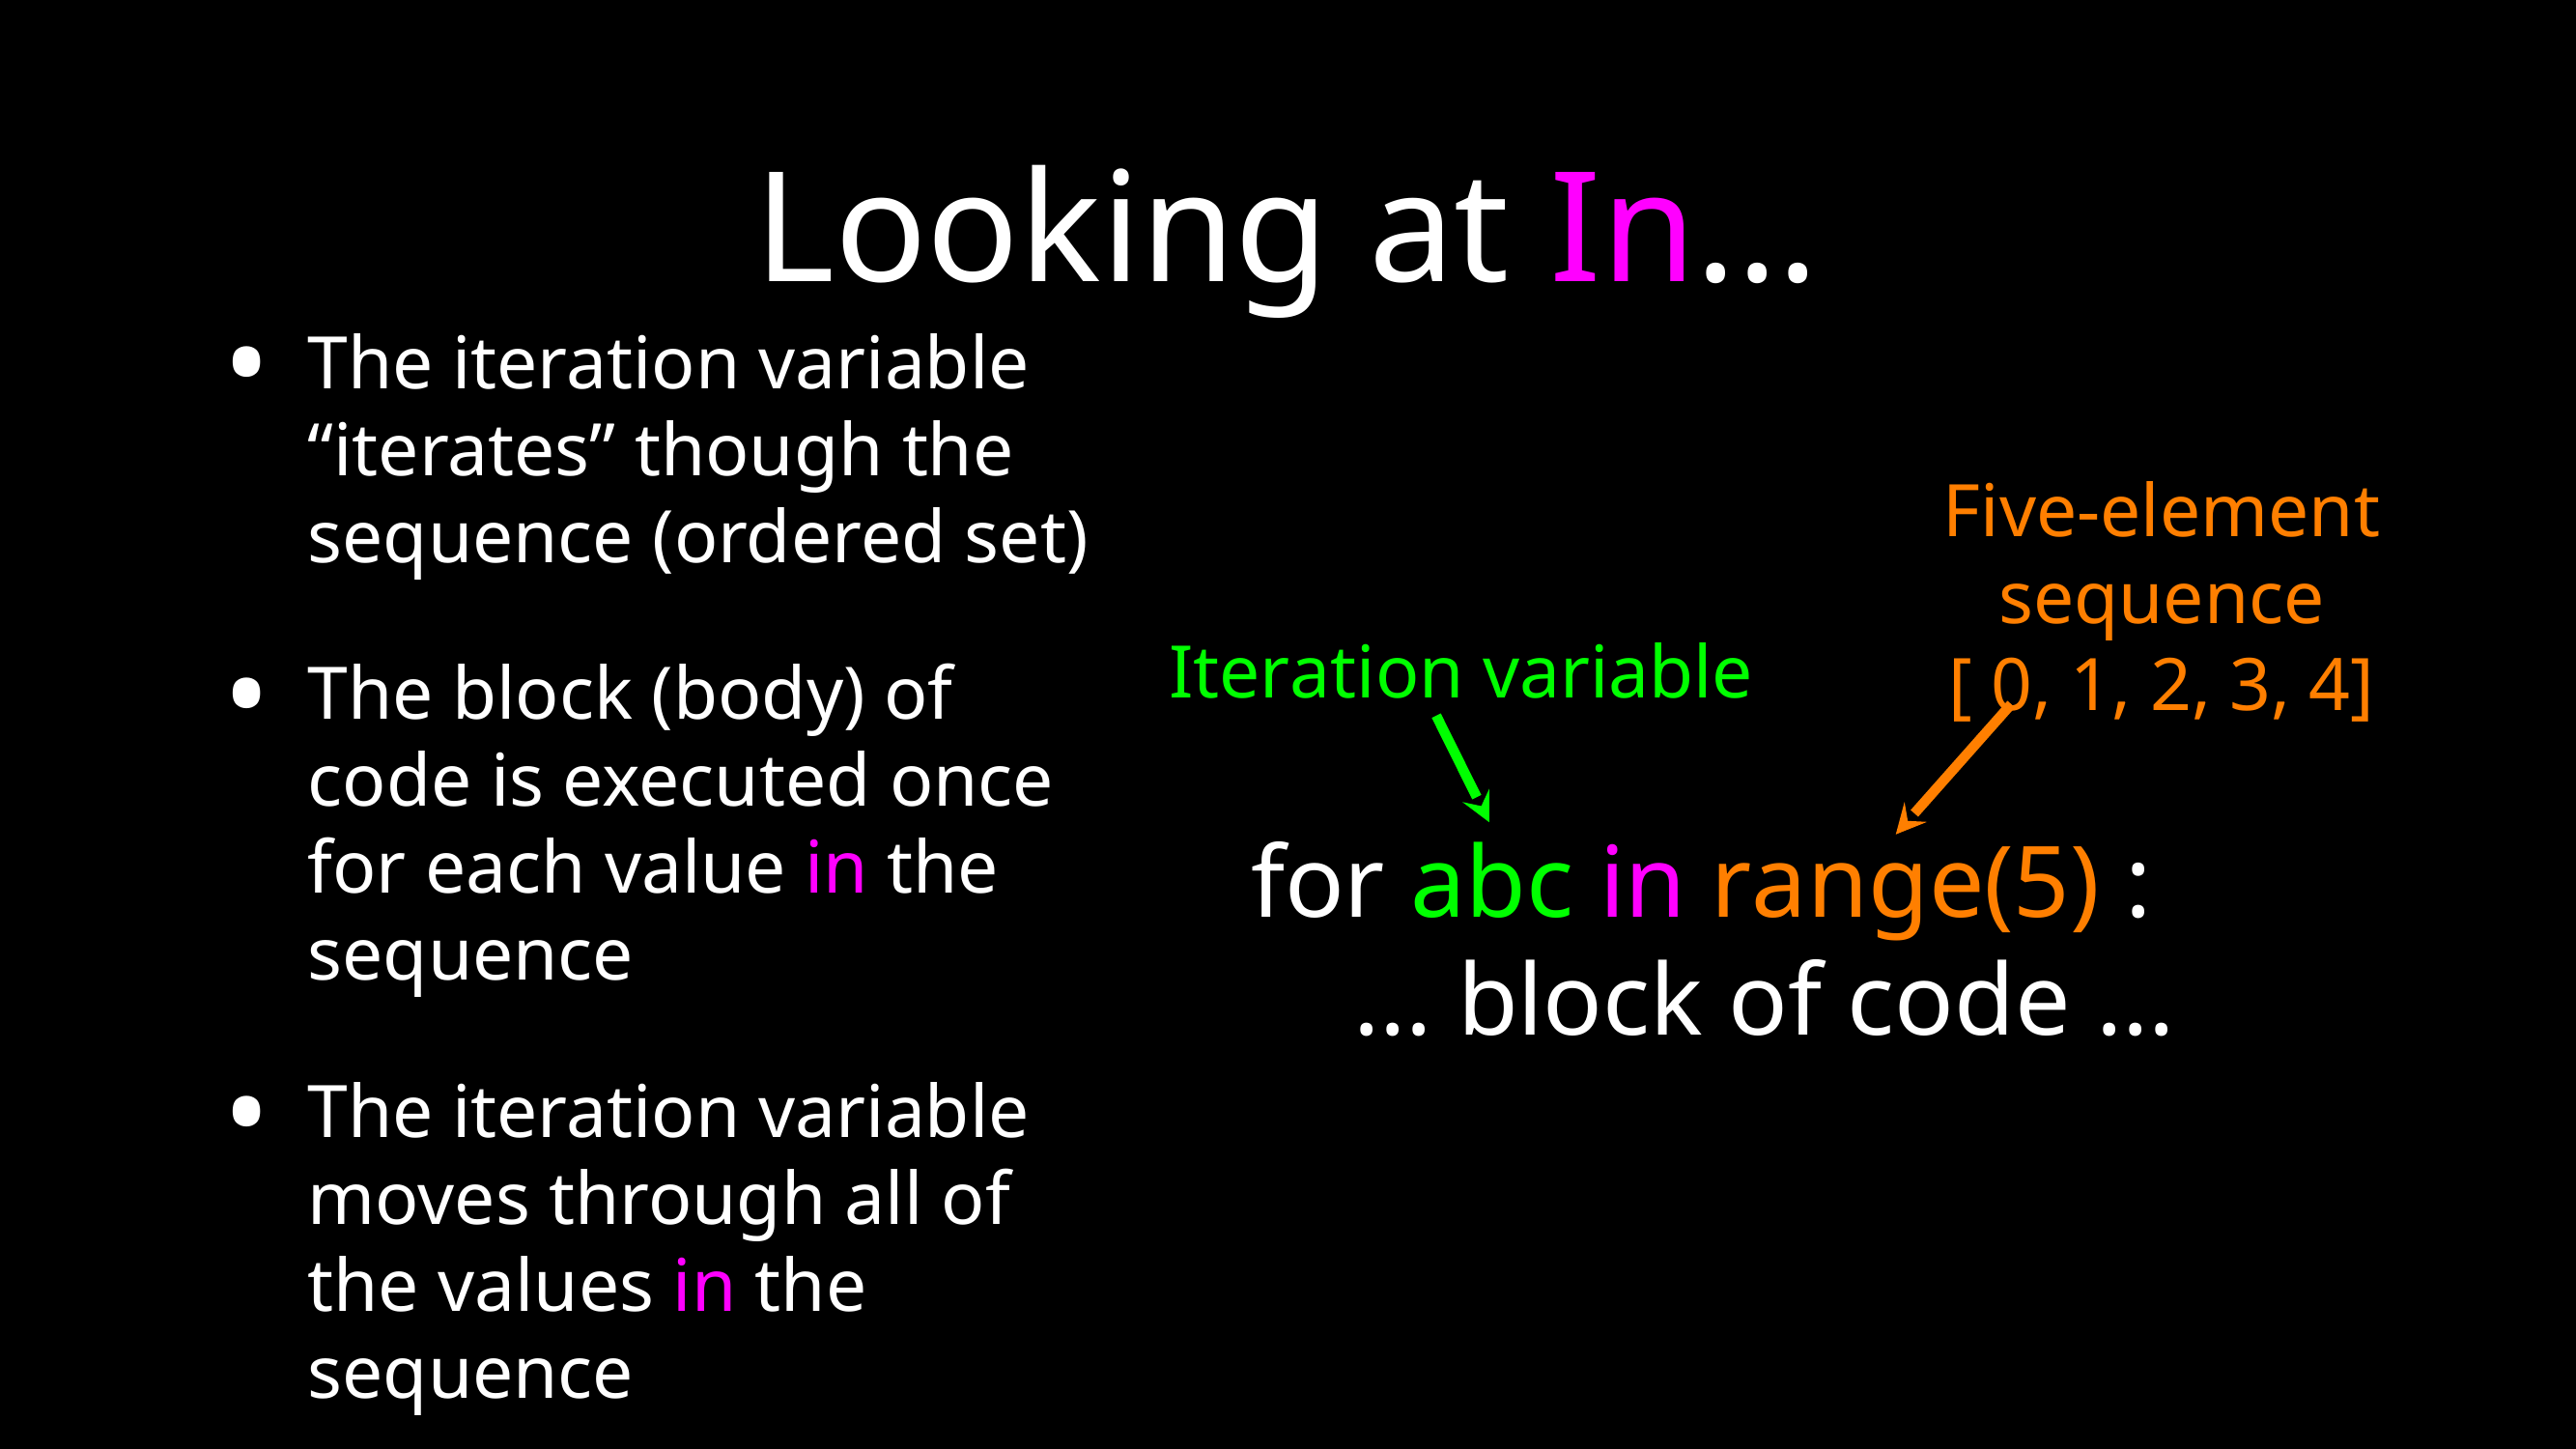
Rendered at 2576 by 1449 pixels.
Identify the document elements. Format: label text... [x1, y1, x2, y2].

text_box Iteration variable [1169, 625, 1754, 713]
title Looking at In... [183, 38, 2392, 403]
text_box for abc in range(5) : ... block of code ... [1251, 818, 2176, 1056]
text_box Five-element sequence [ 0, 1, 2, 3, 4] [1790, 503, 2534, 686]
list The iteration variable “iterates” though the sequence (ordered set) The block (body) of code is executed once for each value in the sequence The iteration variable moves through all of the values in the sequence [183, 396, 1107, 1332]
